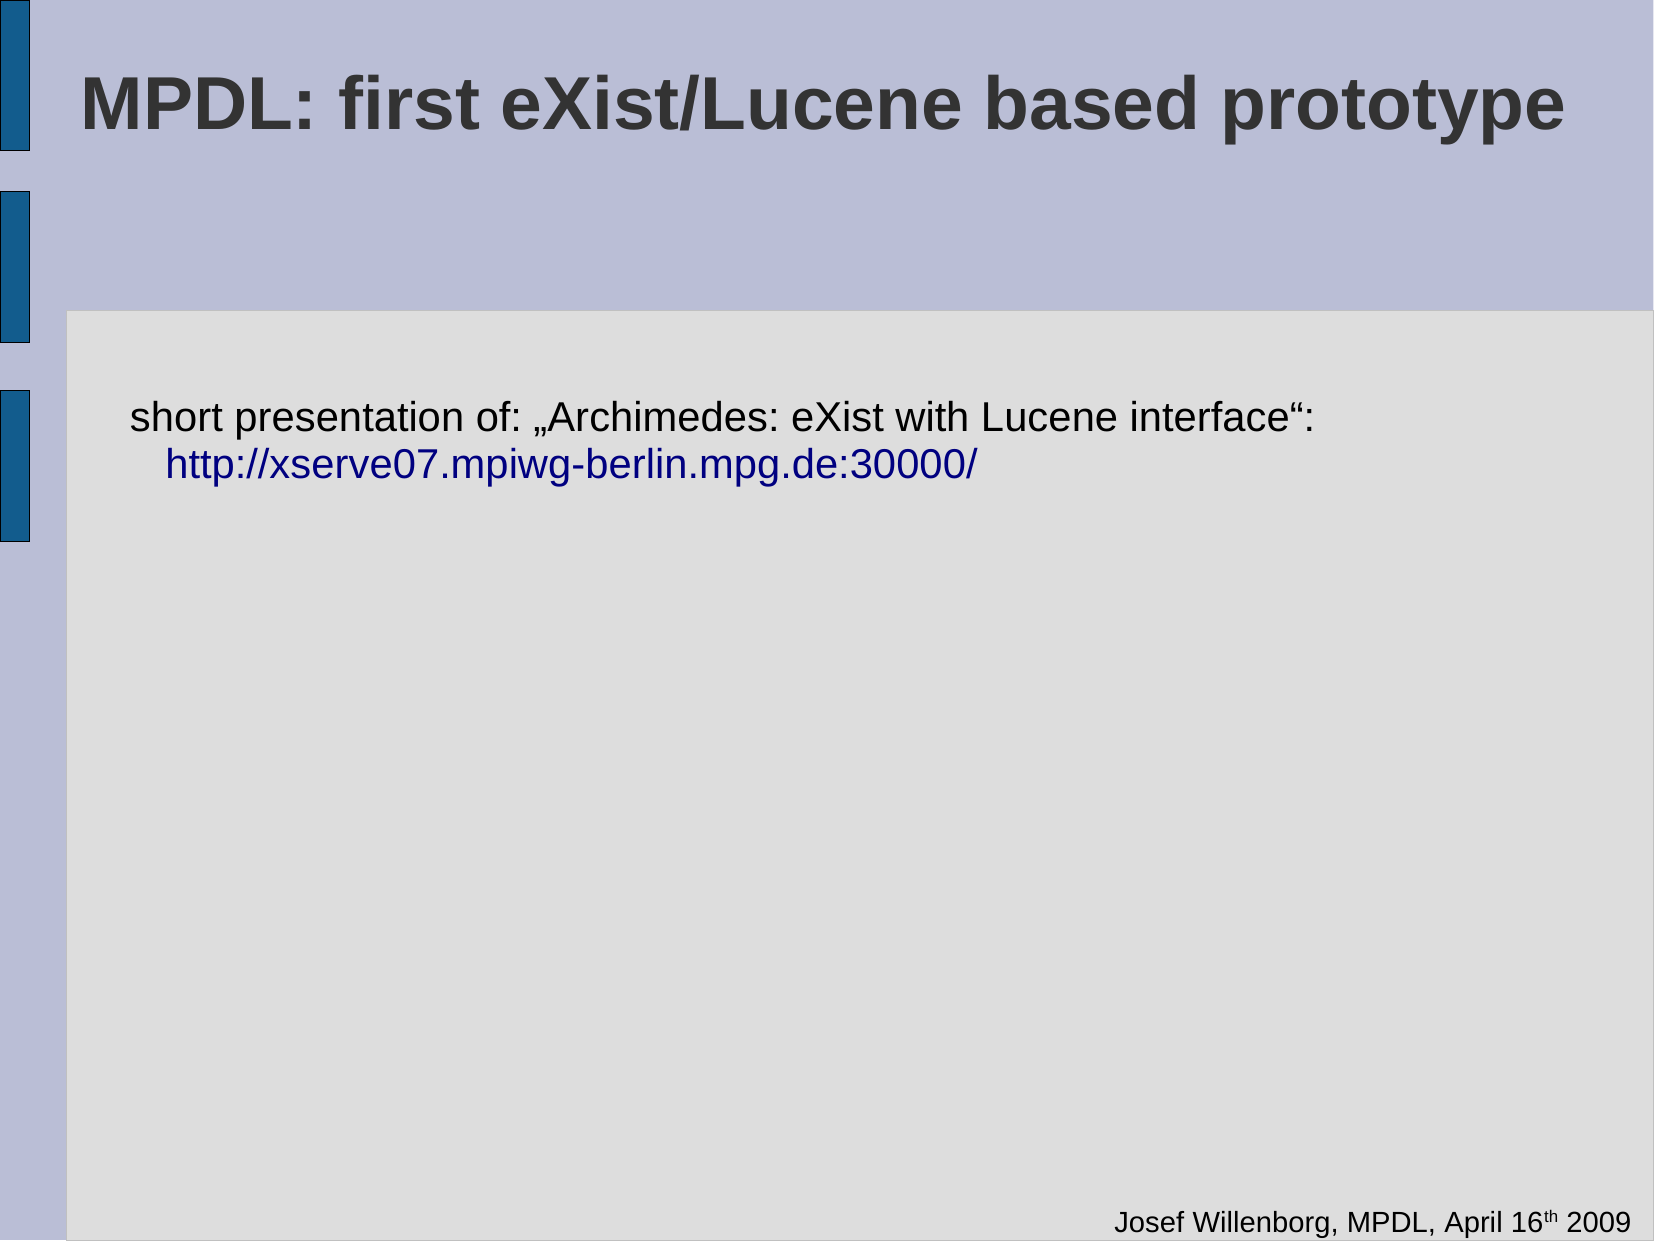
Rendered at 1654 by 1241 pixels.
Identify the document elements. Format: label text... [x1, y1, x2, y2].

title MPDL: first eXist/Lucene based prototype [80, 0, 1568, 208]
text_box short presentation of: „Archimedes: eXist with Lucene interface“: http://xserve07.mpiwg-berlin.mpg.de:30000/ [59, 377, 1625, 588]
